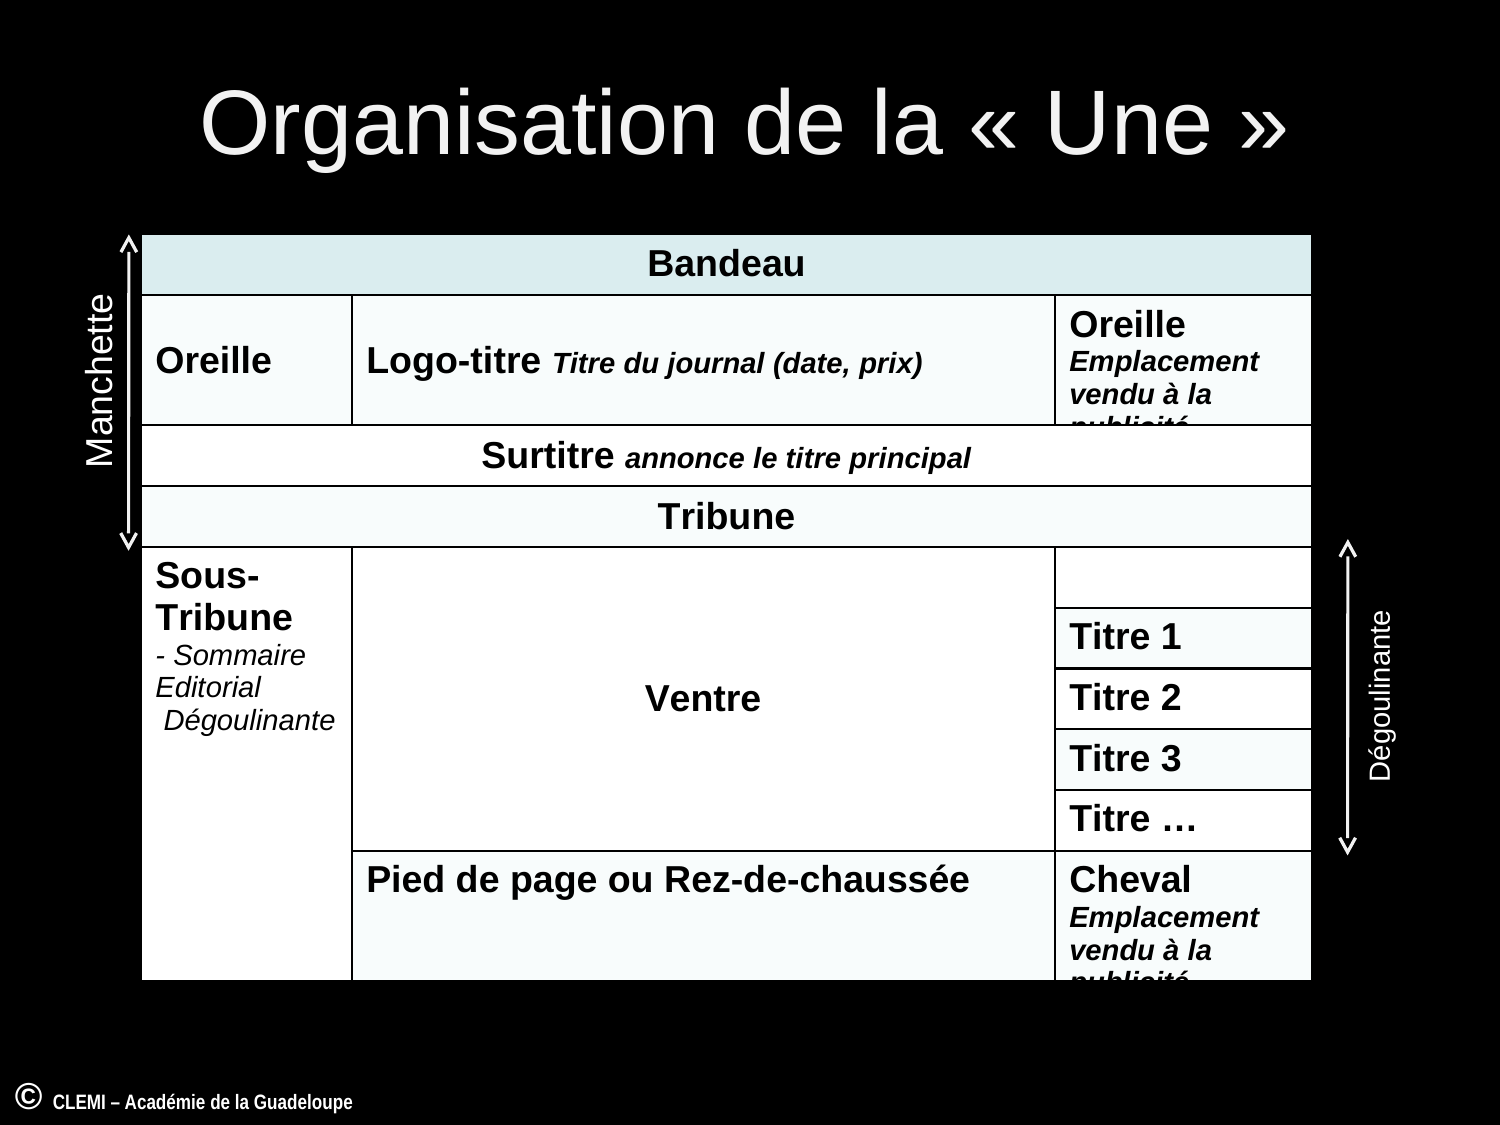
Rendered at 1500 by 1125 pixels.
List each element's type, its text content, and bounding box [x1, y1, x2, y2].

text_box Cheval Emplacement vendu à la publicité [1056, 852, 1311, 980]
text_box Titre 3 [1056, 730, 1311, 789]
text_box Titre 2 [1056, 670, 1311, 728]
text_box Pied de page ou Rez-de-chaussée [353, 852, 1054, 980]
text_box © CLEMI – Académie de la Guadeloupe [0, 1067, 575, 1125]
text_box Titre … [1056, 791, 1311, 850]
text_box [1056, 548, 1311, 607]
text_box Tribune [142, 487, 1311, 546]
text_box Surtitre annonce le titre principal [142, 426, 1311, 485]
text_box Titre 1 [1056, 609, 1311, 667]
text_box Sous-Tribune - Sommaire Editorial Dégoulinante [142, 548, 351, 980]
text_box Oreille [142, 296, 351, 424]
text_box Logo-titre Titre du journal (date, prix) [353, 296, 1054, 424]
text_box Ventre [353, 548, 1054, 850]
title Organisation de la « Une » [70, 46, 1421, 200]
text_box Manchette [70, 222, 128, 540]
text_box Oreille Emplacement vendu à la publicité [1056, 296, 1311, 424]
text_box Bandeau [142, 235, 1311, 294]
text_box Dégoulinante [1355, 585, 1404, 797]
